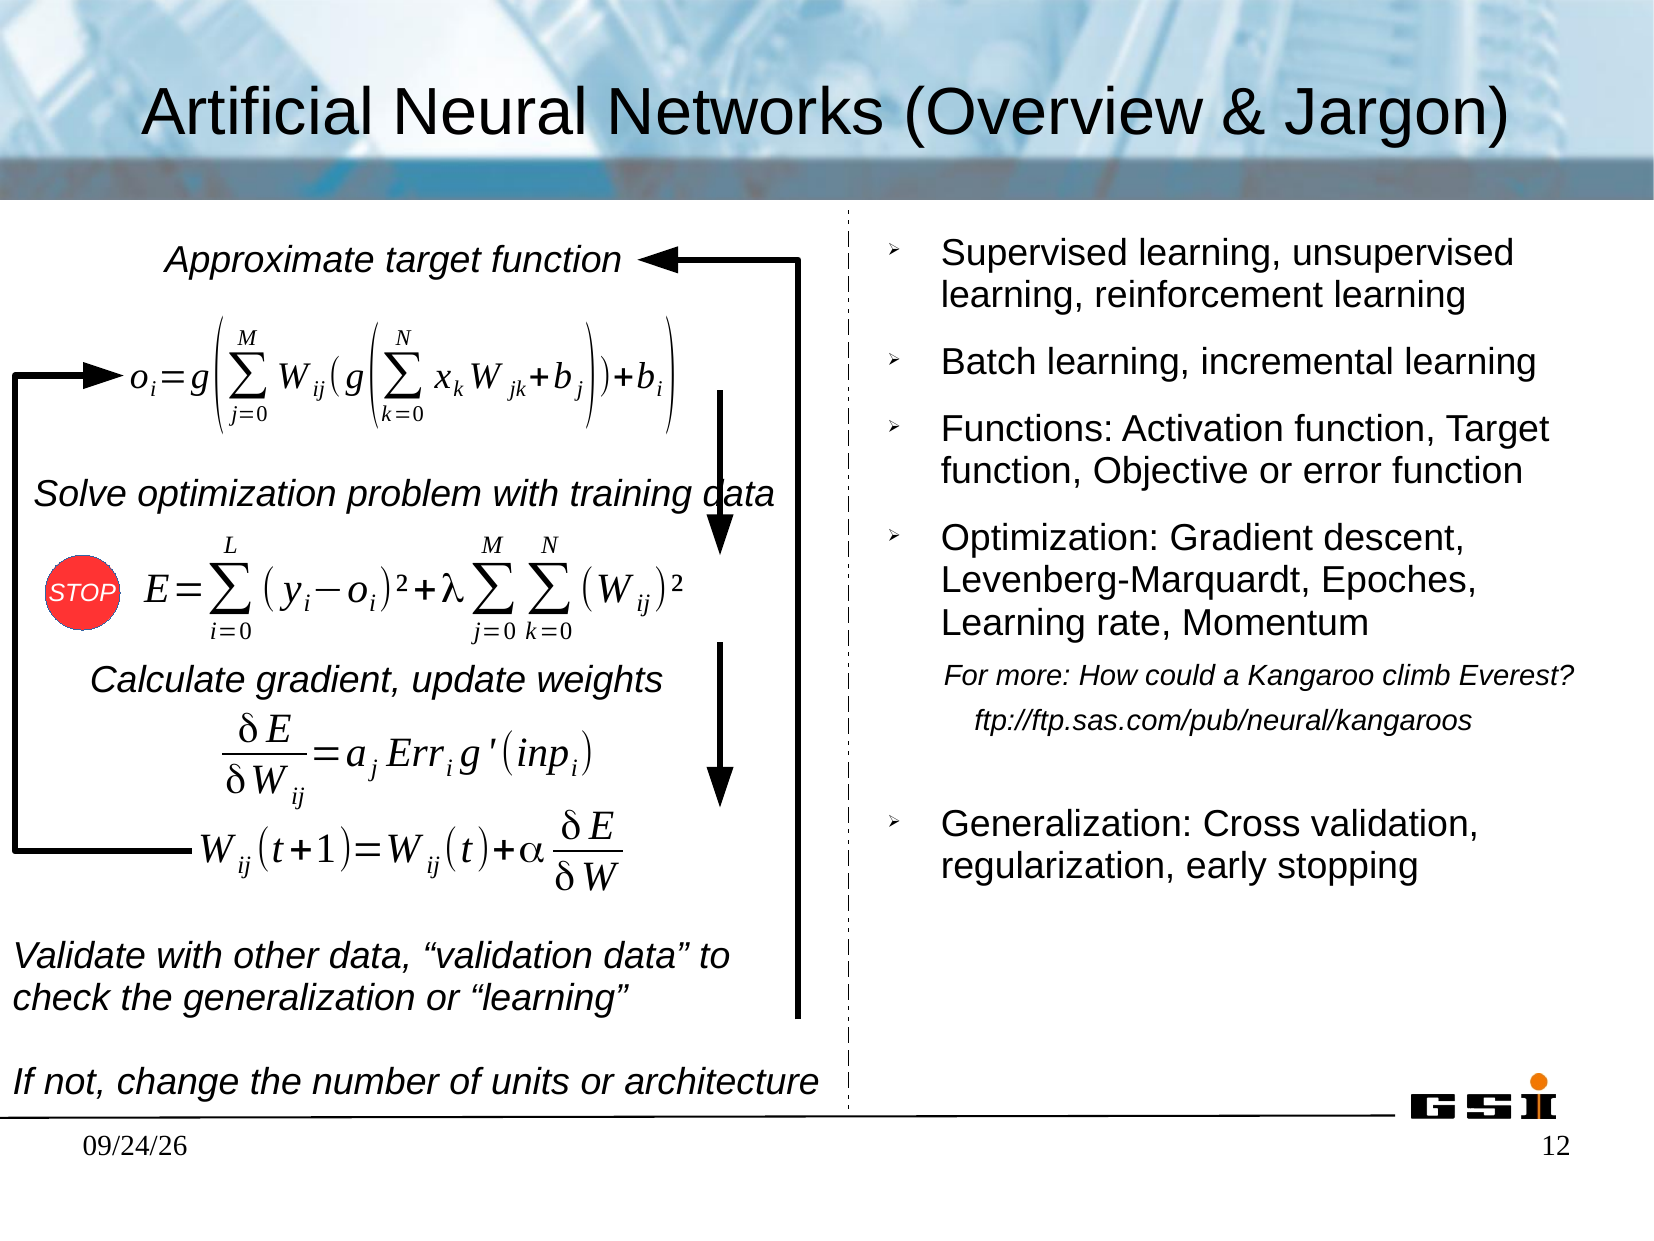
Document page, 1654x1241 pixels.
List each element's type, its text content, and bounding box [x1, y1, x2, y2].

title Artificial Neural Networks (Overview & Jargon) [82, 8, 1571, 216]
text_box Approximate target function [150, 231, 638, 289]
text_box Solve optimization problem with training data [723, 465, 791, 523]
text_box For more: How could a Kangaroo climb Everest? [929, 651, 1591, 709]
list Supervised learning, unsupervised learning, reinforcement learning Batch learning, incremental learning Functions: Activation function, Target function, Objective or error function Optimization: Gradient descent, Levenberg-Marquardt, Epoches, Learning rate, Momentum Generalization: Cross validation, regularization, early stopping [870, 231, 1571, 951]
text_box ftp://ftp.sas.com/pub/neural/kangaroos [959, 696, 1490, 754]
text_box STOP [45, 555, 121, 631]
chart [123, 314, 684, 438]
chart [191, 709, 631, 901]
picture [1411, 1073, 1556, 1119]
text_box Validate with other data, “validation data” to check the generalization or “learning” If not, change the number of units or architecture [0, 927, 854, 1111]
picture [0, 0, 1654, 200]
text_box Solve optimization problem with training data [18, 465, 717, 523]
text_box Calculate gradient, update weights [75, 651, 679, 709]
chart [136, 532, 691, 646]
